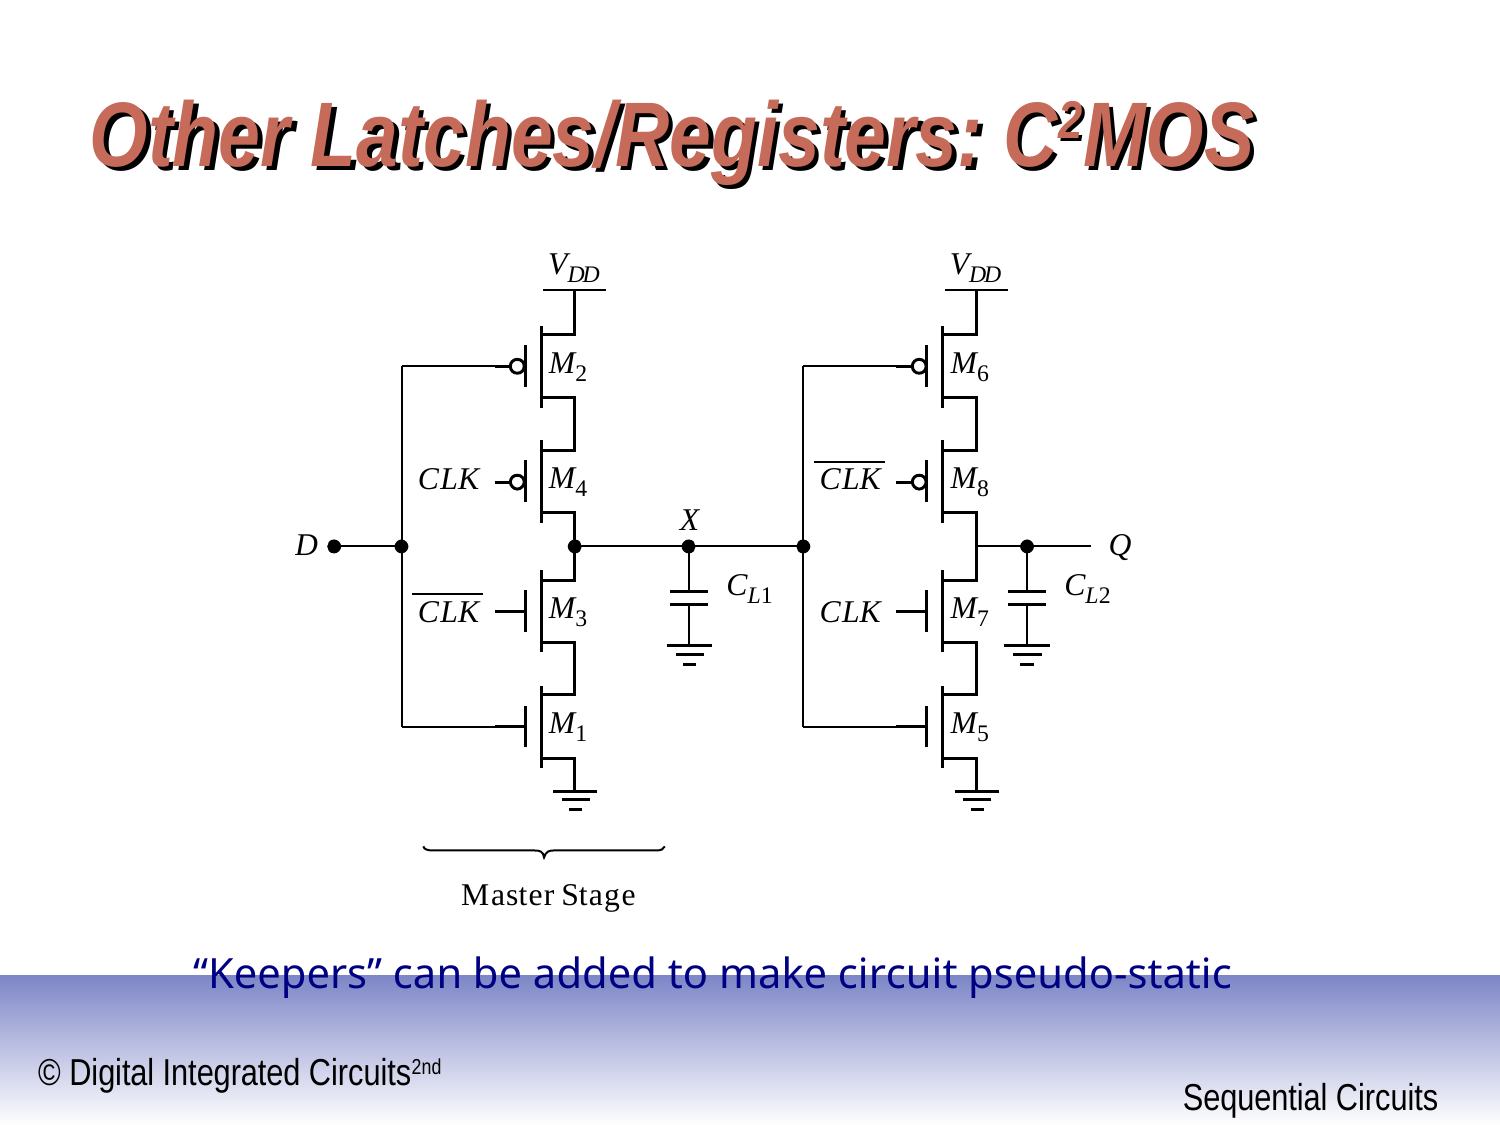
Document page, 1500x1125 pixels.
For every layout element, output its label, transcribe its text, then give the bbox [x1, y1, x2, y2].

picture [295, 243, 1134, 918]
text_box “Keepers” can be added to make circuit pseudo-static [178, 938, 1248, 1005]
title Other Latches/Registers: C2MOS [74, 4, 1450, 193]
